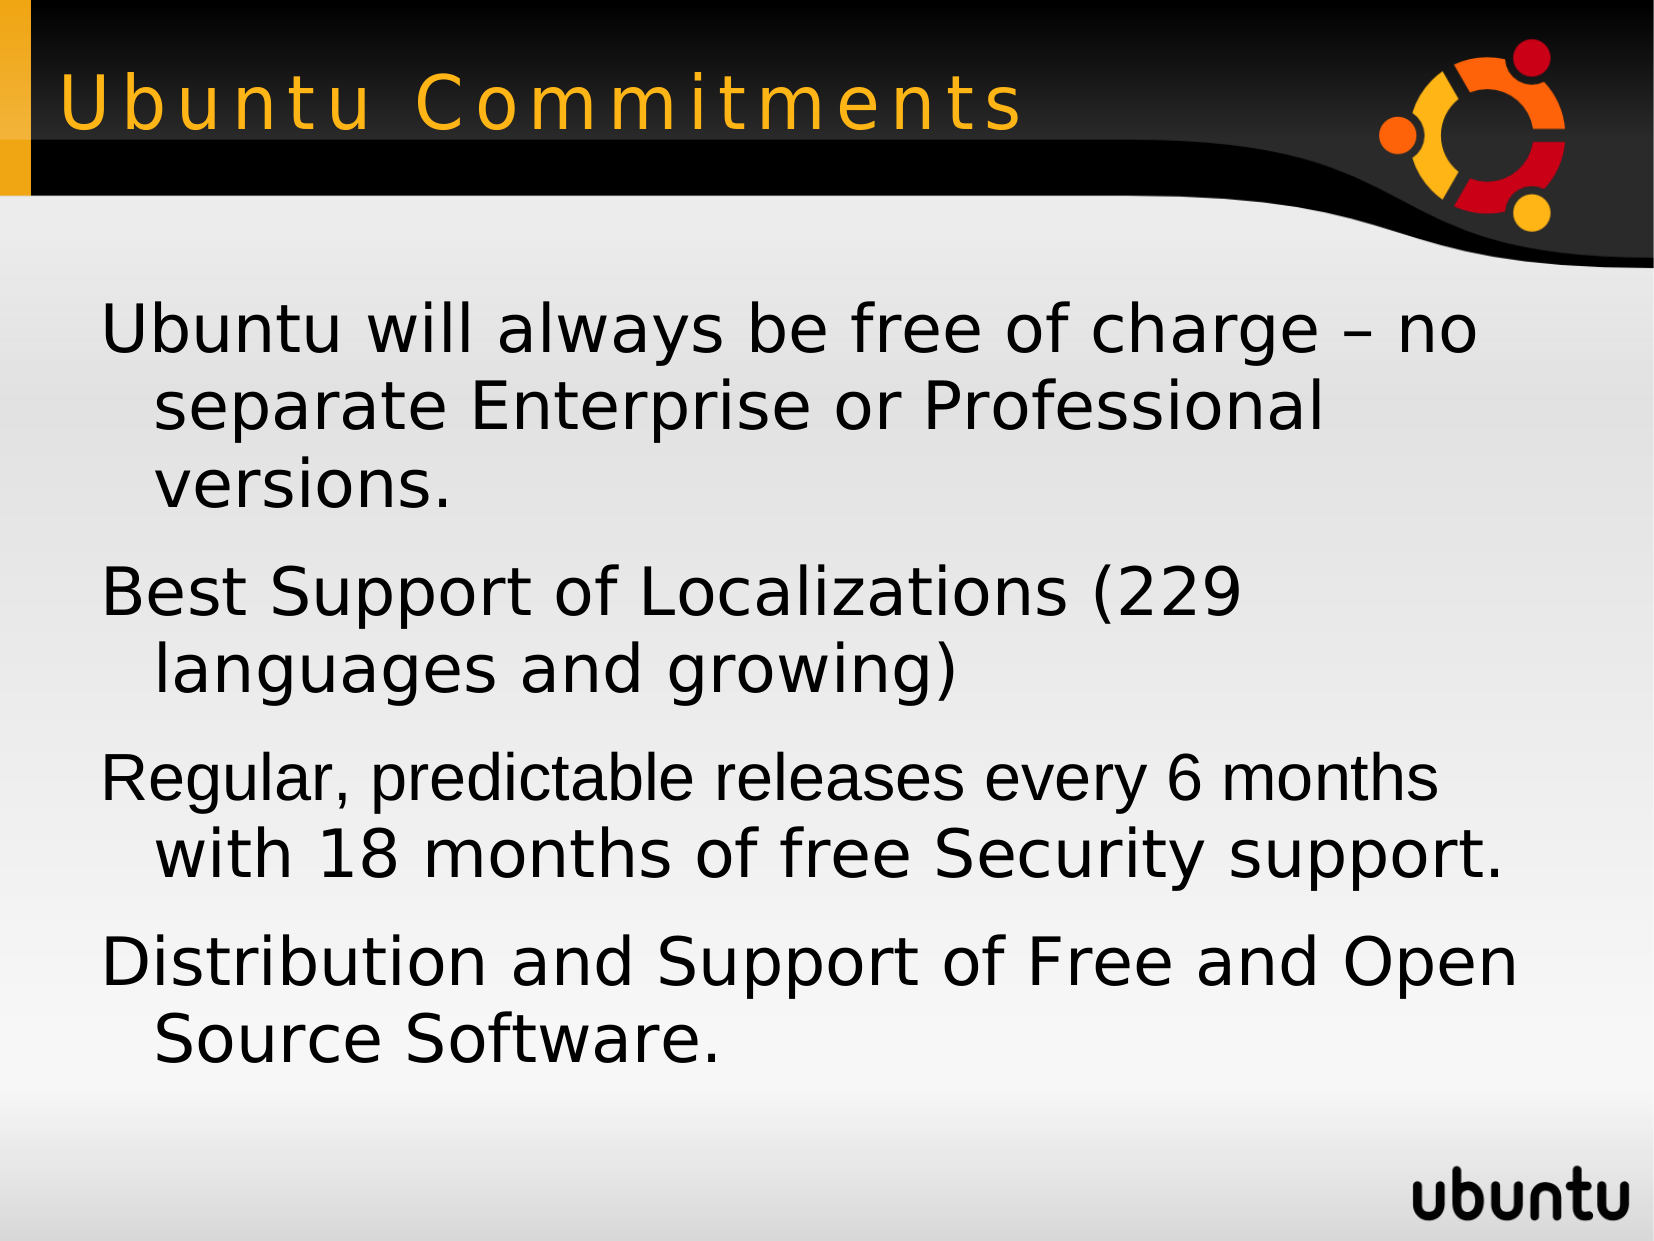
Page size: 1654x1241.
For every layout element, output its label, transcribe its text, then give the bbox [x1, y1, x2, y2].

list Ubuntu will always be free of charge – no separate Enterprise or Professional versions. Best Support of Localizations (229 languages and growing) Regular, predictable releases every 6 months with 18 months of free Security support. Distribution and Support of Free and Open Source Software. [82, 290, 1571, 1101]
title Ubuntu Commitments [59, 36, 1270, 171]
picture [0, 0, 1654, 1241]
